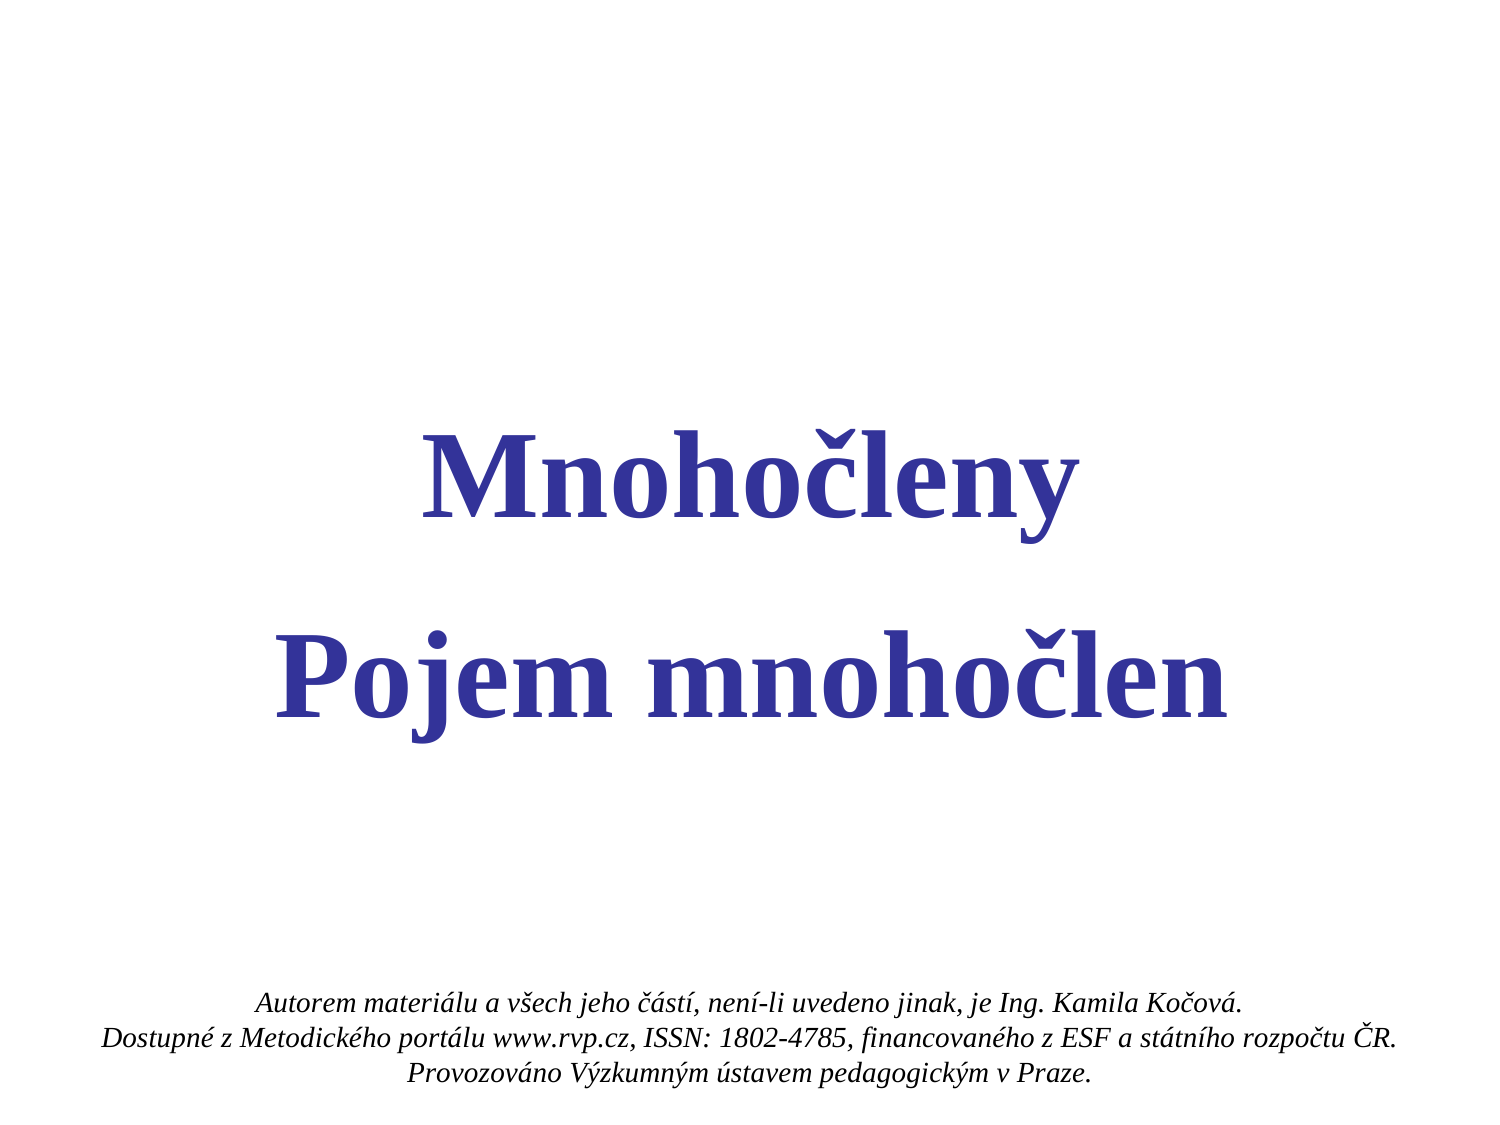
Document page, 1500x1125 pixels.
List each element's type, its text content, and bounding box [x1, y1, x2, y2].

text_box Autorem materiálu a všech jeho částí, není-li uvedeno jinak, je Ing. Kamila Kočová. Dostupné z Metodického portálu www.rvp.cz, ISSN: 1802-4785, financovaného z ESF a státního rozpočtu ČR. Provozováno Výzkumným ústavem pedagogickým v Praze. [0, 975, 1500, 1097]
text_box Pojem mnohočlen [76, 574, 1427, 762]
title Mnohočleny [76, 373, 1427, 561]
